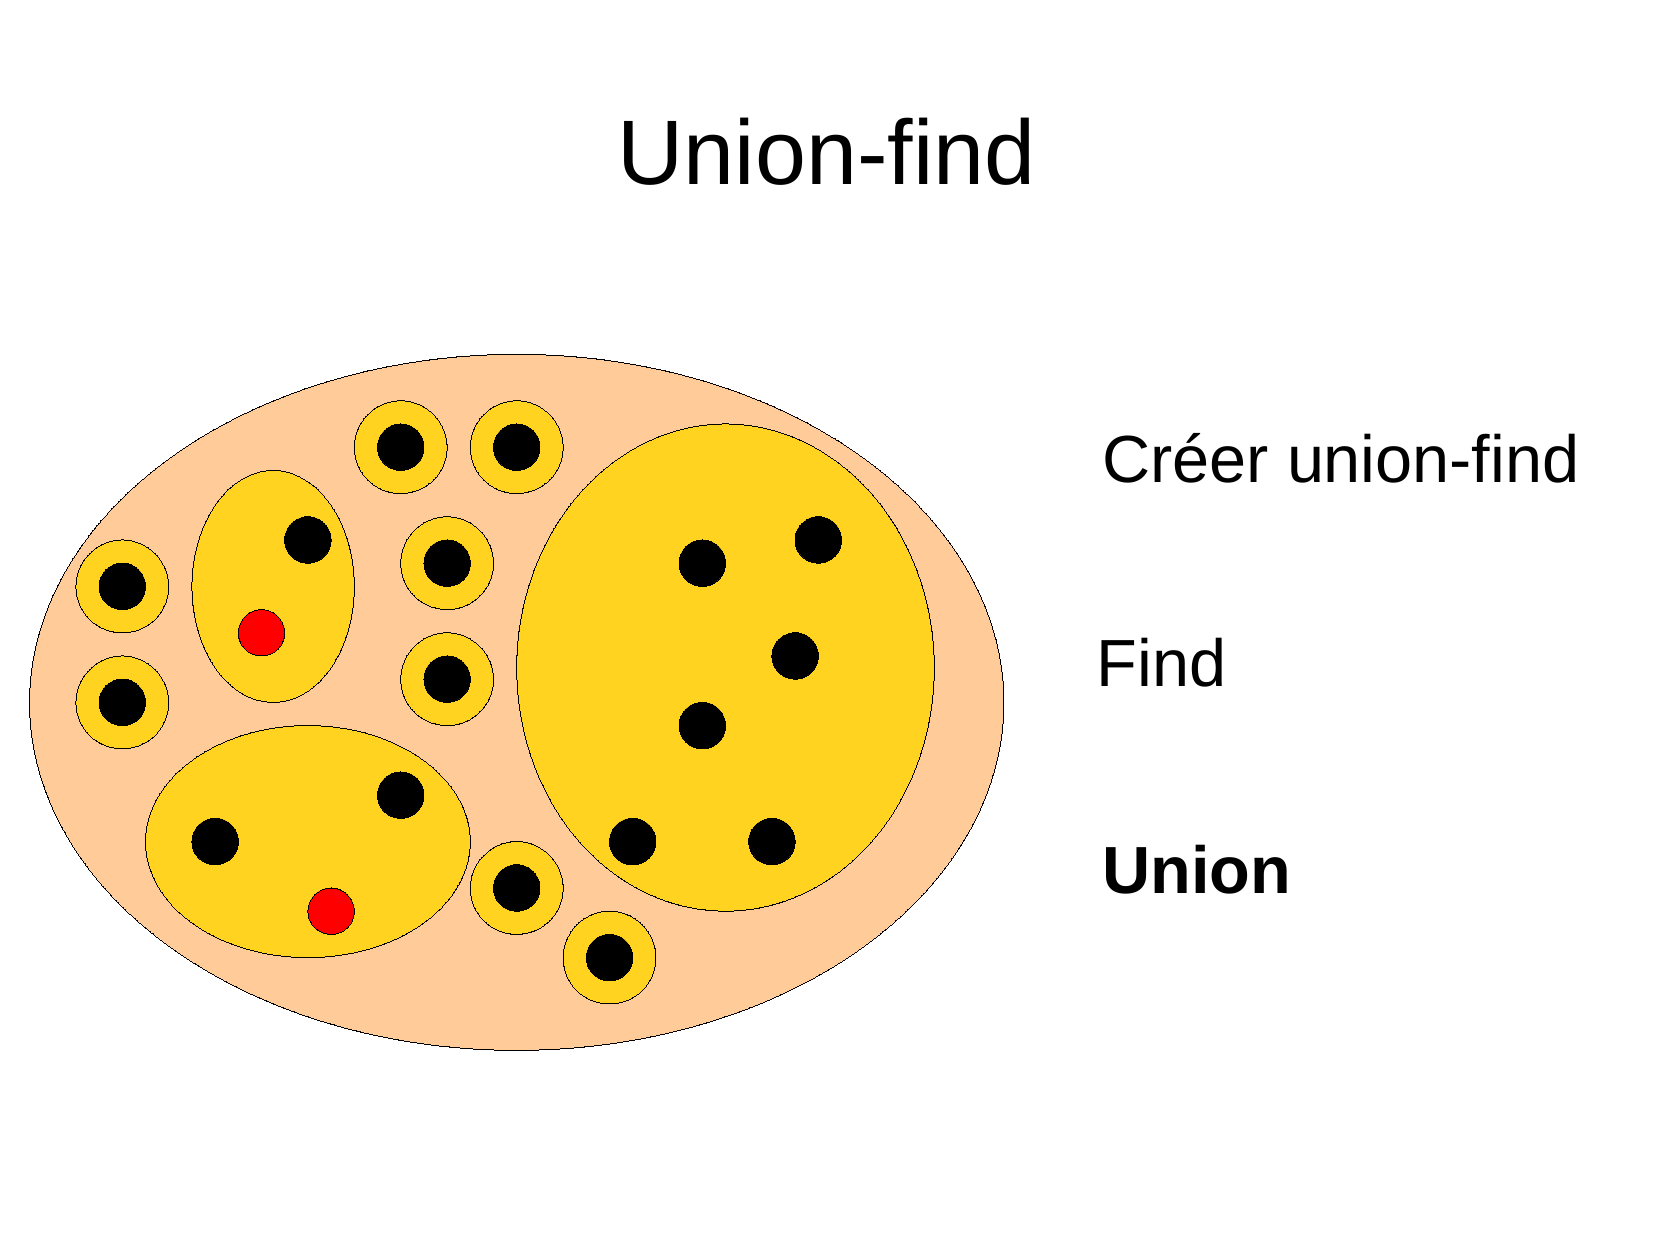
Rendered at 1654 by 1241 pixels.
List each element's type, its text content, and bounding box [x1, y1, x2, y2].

text_box [29, 354, 1004, 1051]
text_box Union [1087, 825, 1306, 916]
text_box Find [1082, 619, 1242, 709]
text_box Créer union-find [1087, 415, 1597, 505]
title Union-find [82, 49, 1571, 257]
